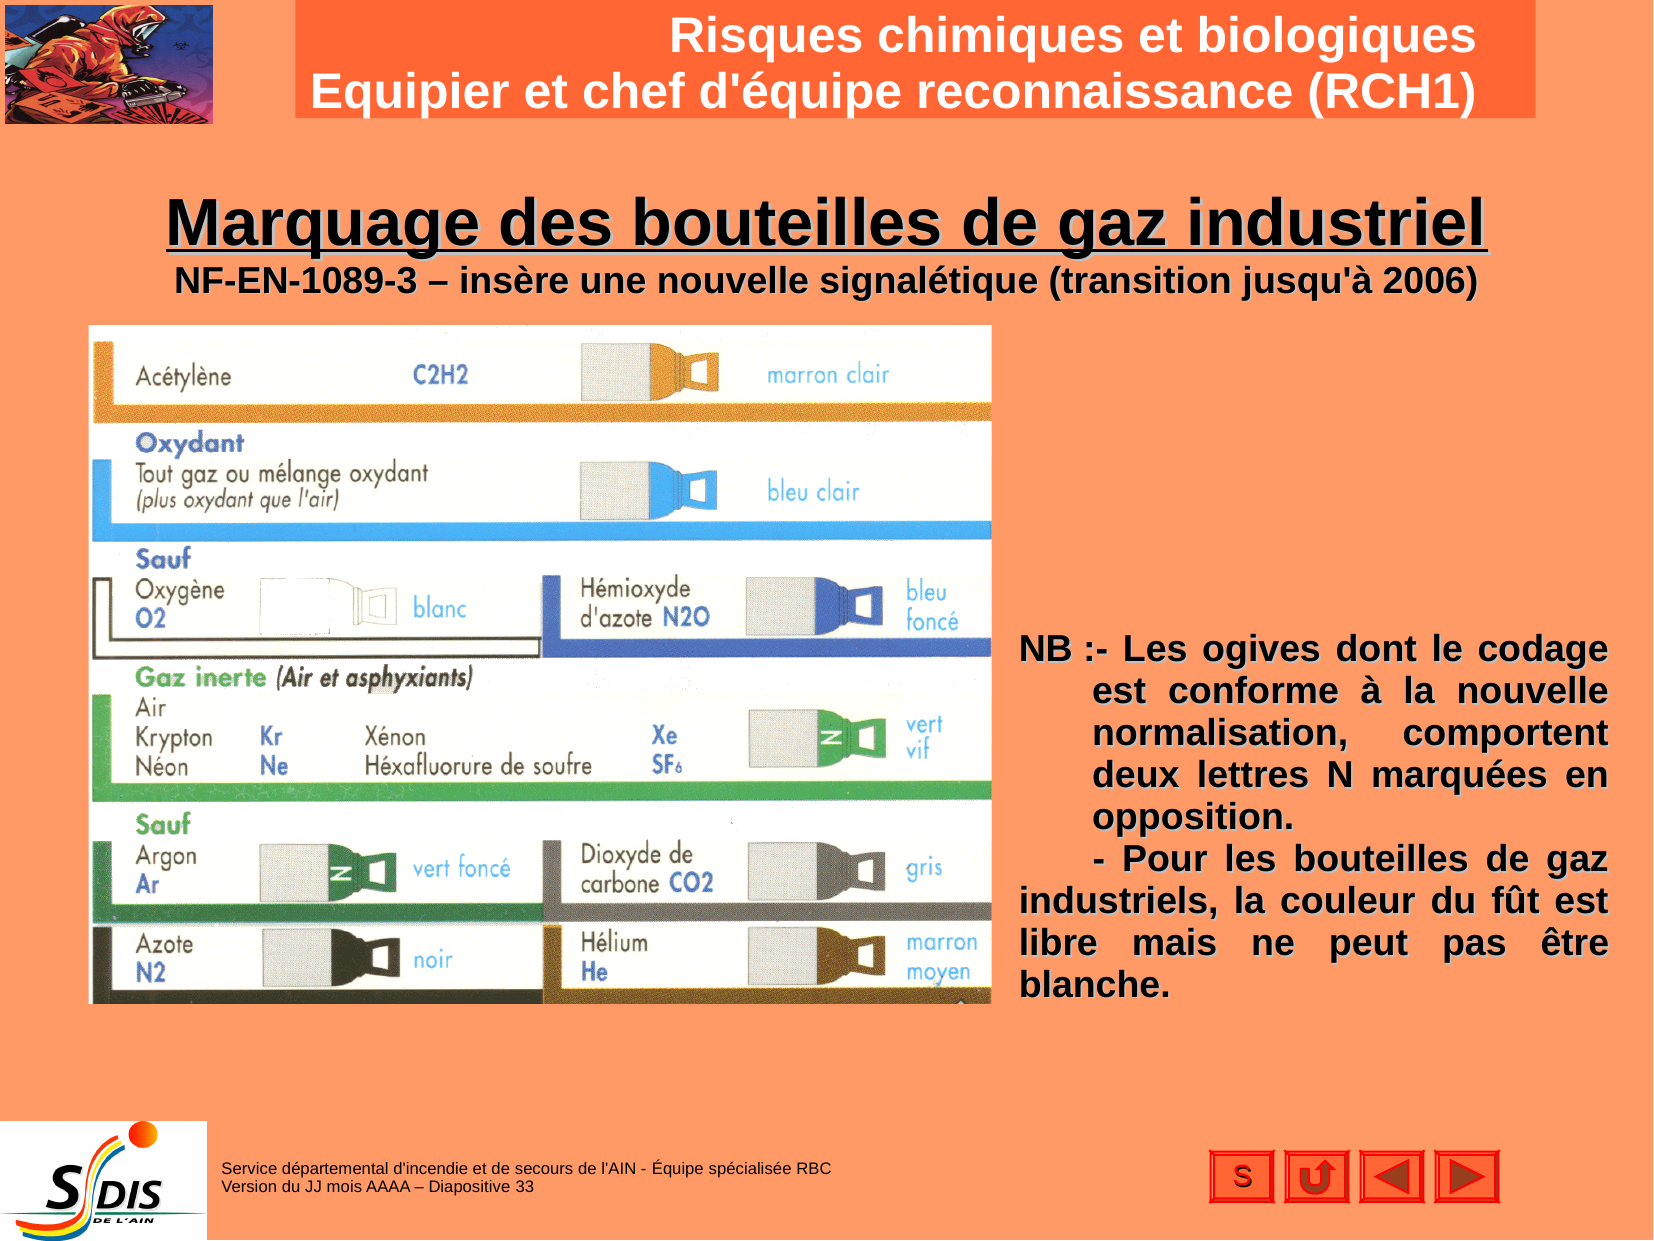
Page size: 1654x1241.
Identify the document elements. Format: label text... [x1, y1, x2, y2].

text_box [1362, 1151, 1424, 1202]
text_box Marquage des bouteilles de gaz industriel NF-EN-1089-3 – insère une nouvelle signalétique (transition jusqu'à 2006) [118, 177, 1536, 310]
text_box S [1217, 1151, 1267, 1200]
text_box NB :- Les ogives dont le codage est conforme à la nouvelle normalisation, comportent deux lettres N marquées en opposition. - Pour les bouteilles de gaz industriels, la couleur du fût est libre mais ne peut pas être blanche. [1003, 620, 1625, 1084]
text_box [1437, 1151, 1499, 1202]
picture [88, 325, 992, 1004]
text_box [1212, 1151, 1274, 1202]
text_box [1287, 1151, 1349, 1202]
picture [5, 5, 213, 124]
picture [0, 1121, 207, 1241]
